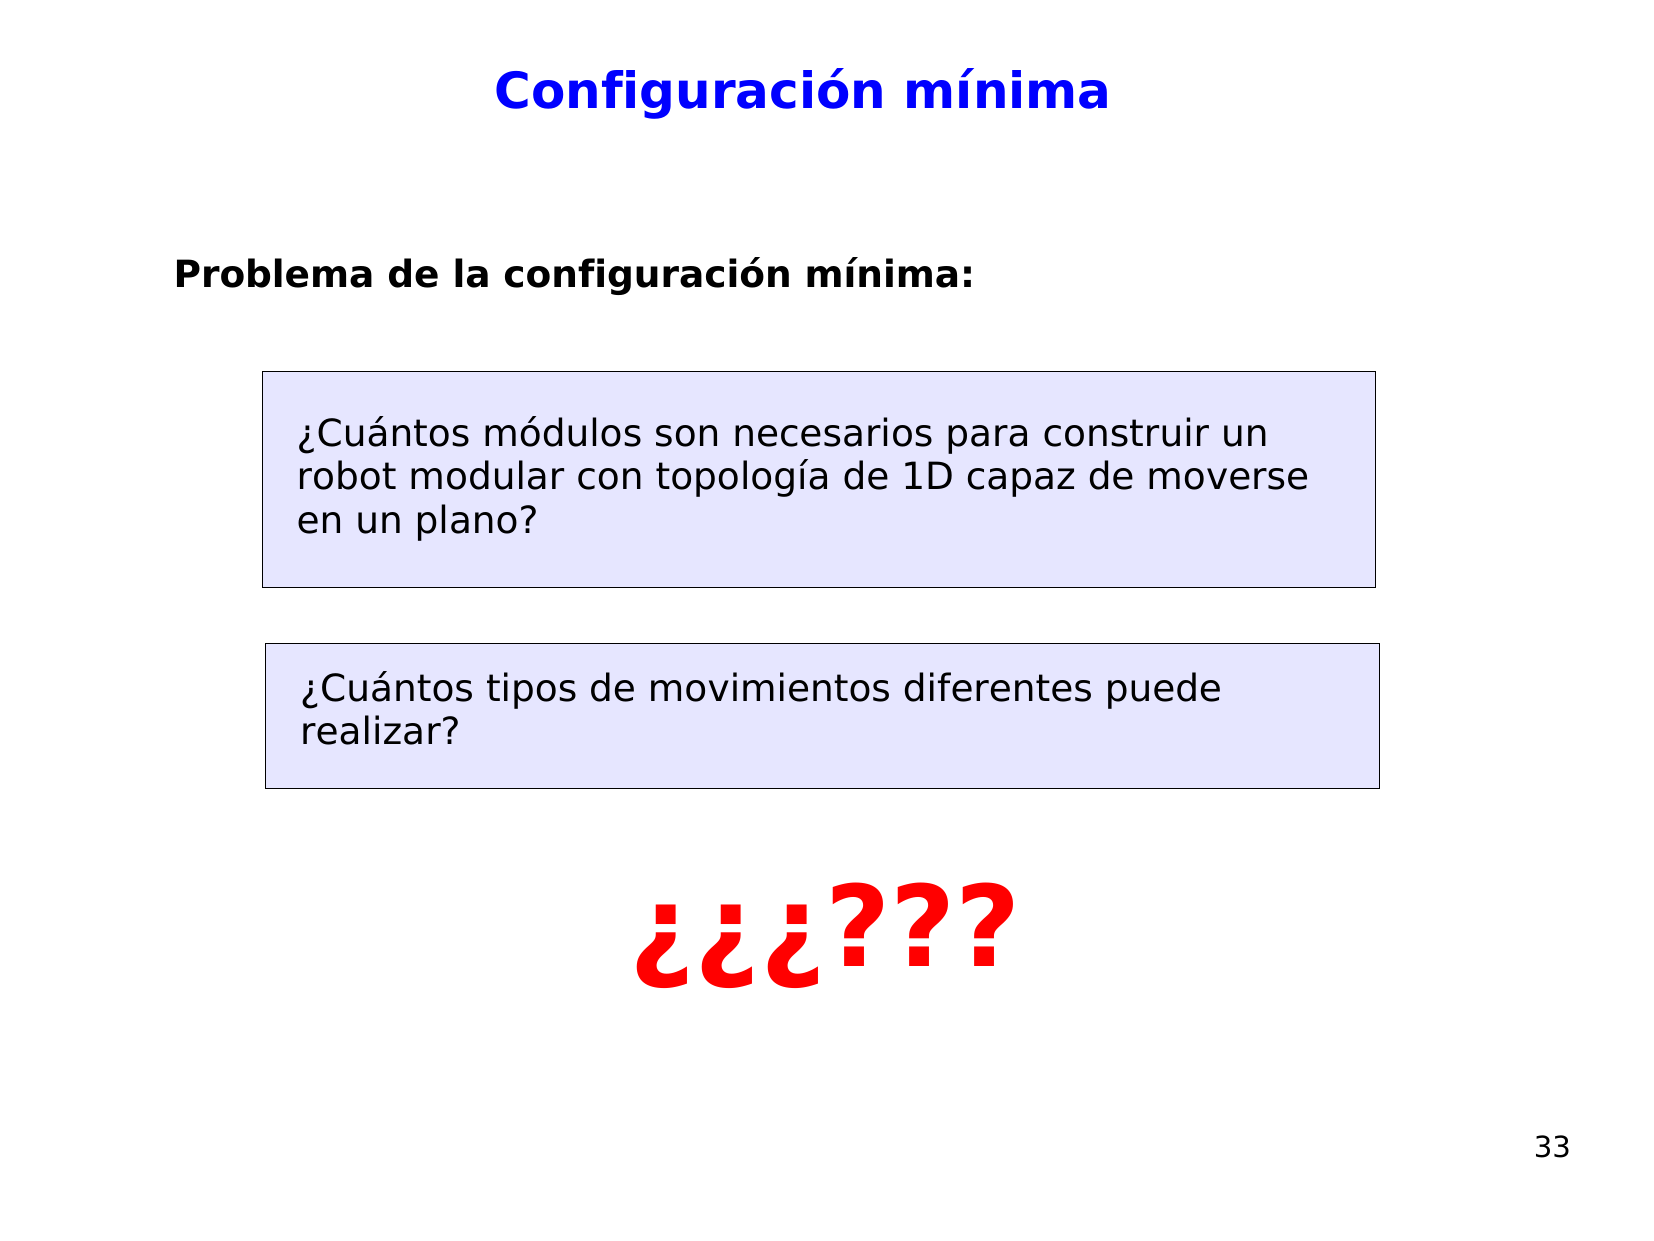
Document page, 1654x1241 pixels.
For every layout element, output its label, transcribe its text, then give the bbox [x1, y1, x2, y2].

text_box [262, 371, 1376, 588]
text_box ¿Cuántos tipos de movimientos diferentes puede realizar? [285, 658, 1330, 761]
text_box ¿Cuántos módulos son necesarios para construir un robot modular con topología de 1D capaz de moverse en un plano? [281, 404, 1327, 550]
text_box Configuración mínima [479, 55, 1127, 129]
text_box Problema de la configuración mínima: [158, 245, 991, 304]
text_box ¿¿¿??? [614, 854, 1037, 1001]
text_box [265, 643, 1380, 789]
